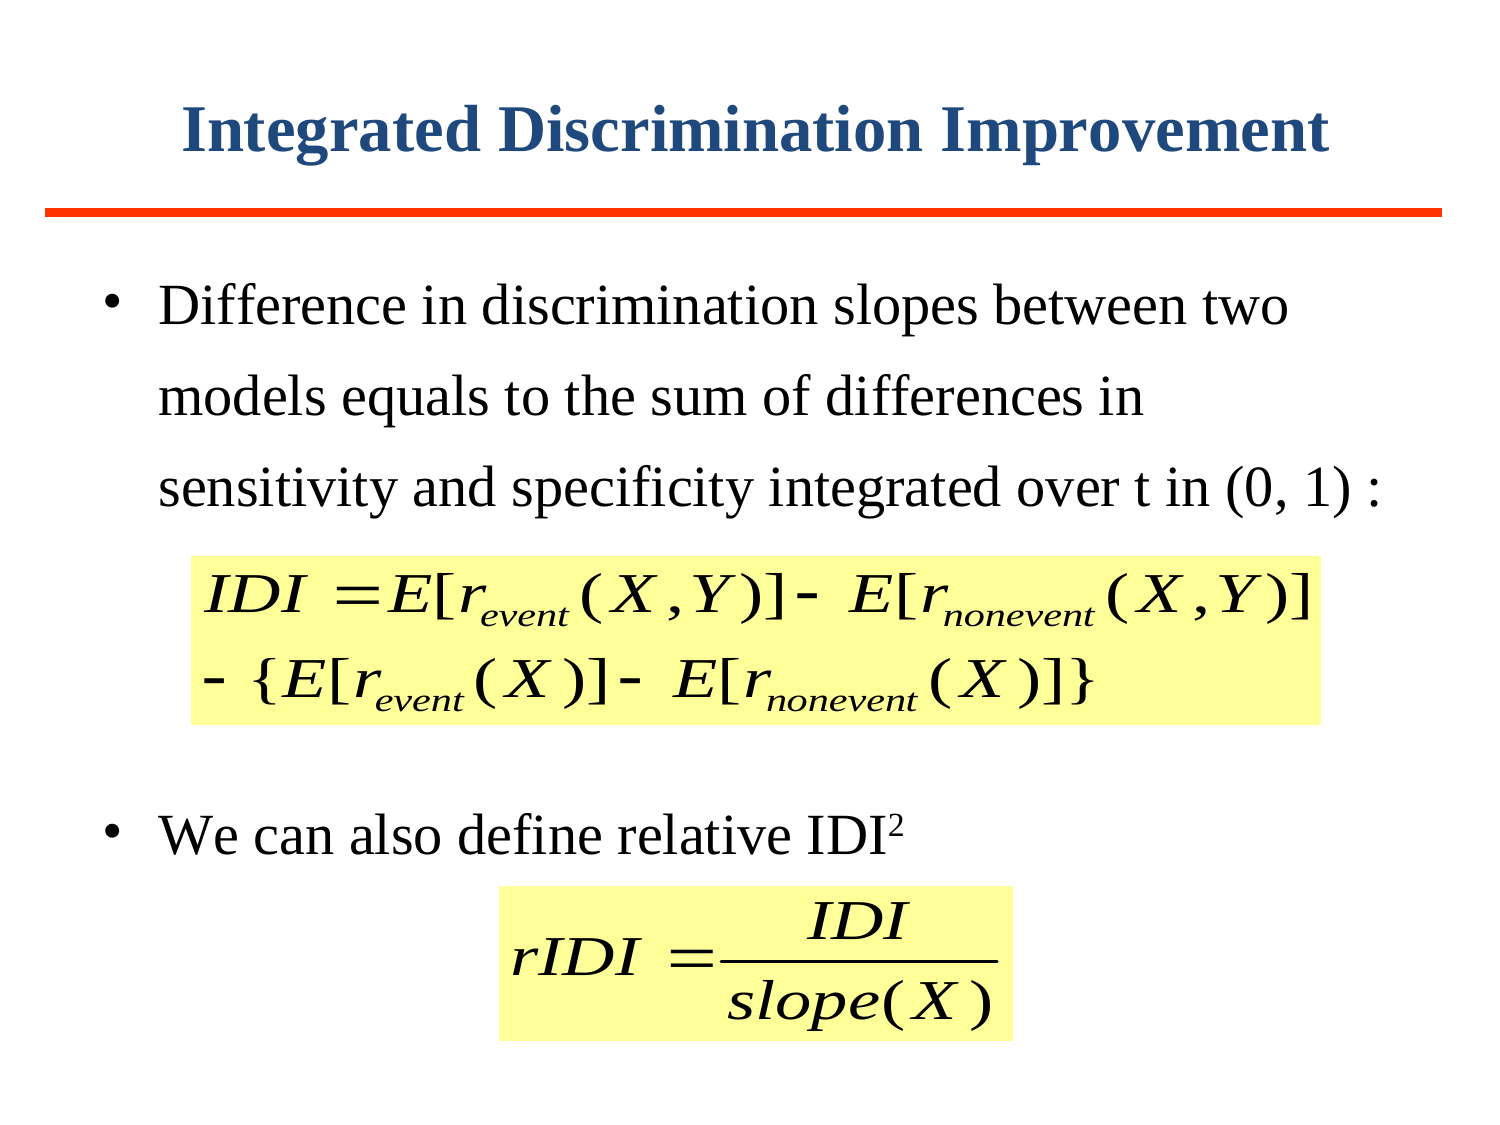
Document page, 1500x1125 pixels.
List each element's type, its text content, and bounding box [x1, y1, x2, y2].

text_box Integrated Discrimination Improvement [99, 37, 1413, 208]
chart [191, 556, 1322, 726]
text_box Difference in discrimination slopes between two models equals to the sum of differences in sensitivity and specificity integrated over t in (0, 1) : We can also define relative IDI2 [87, 237, 1413, 1075]
chart [499, 886, 1014, 1042]
